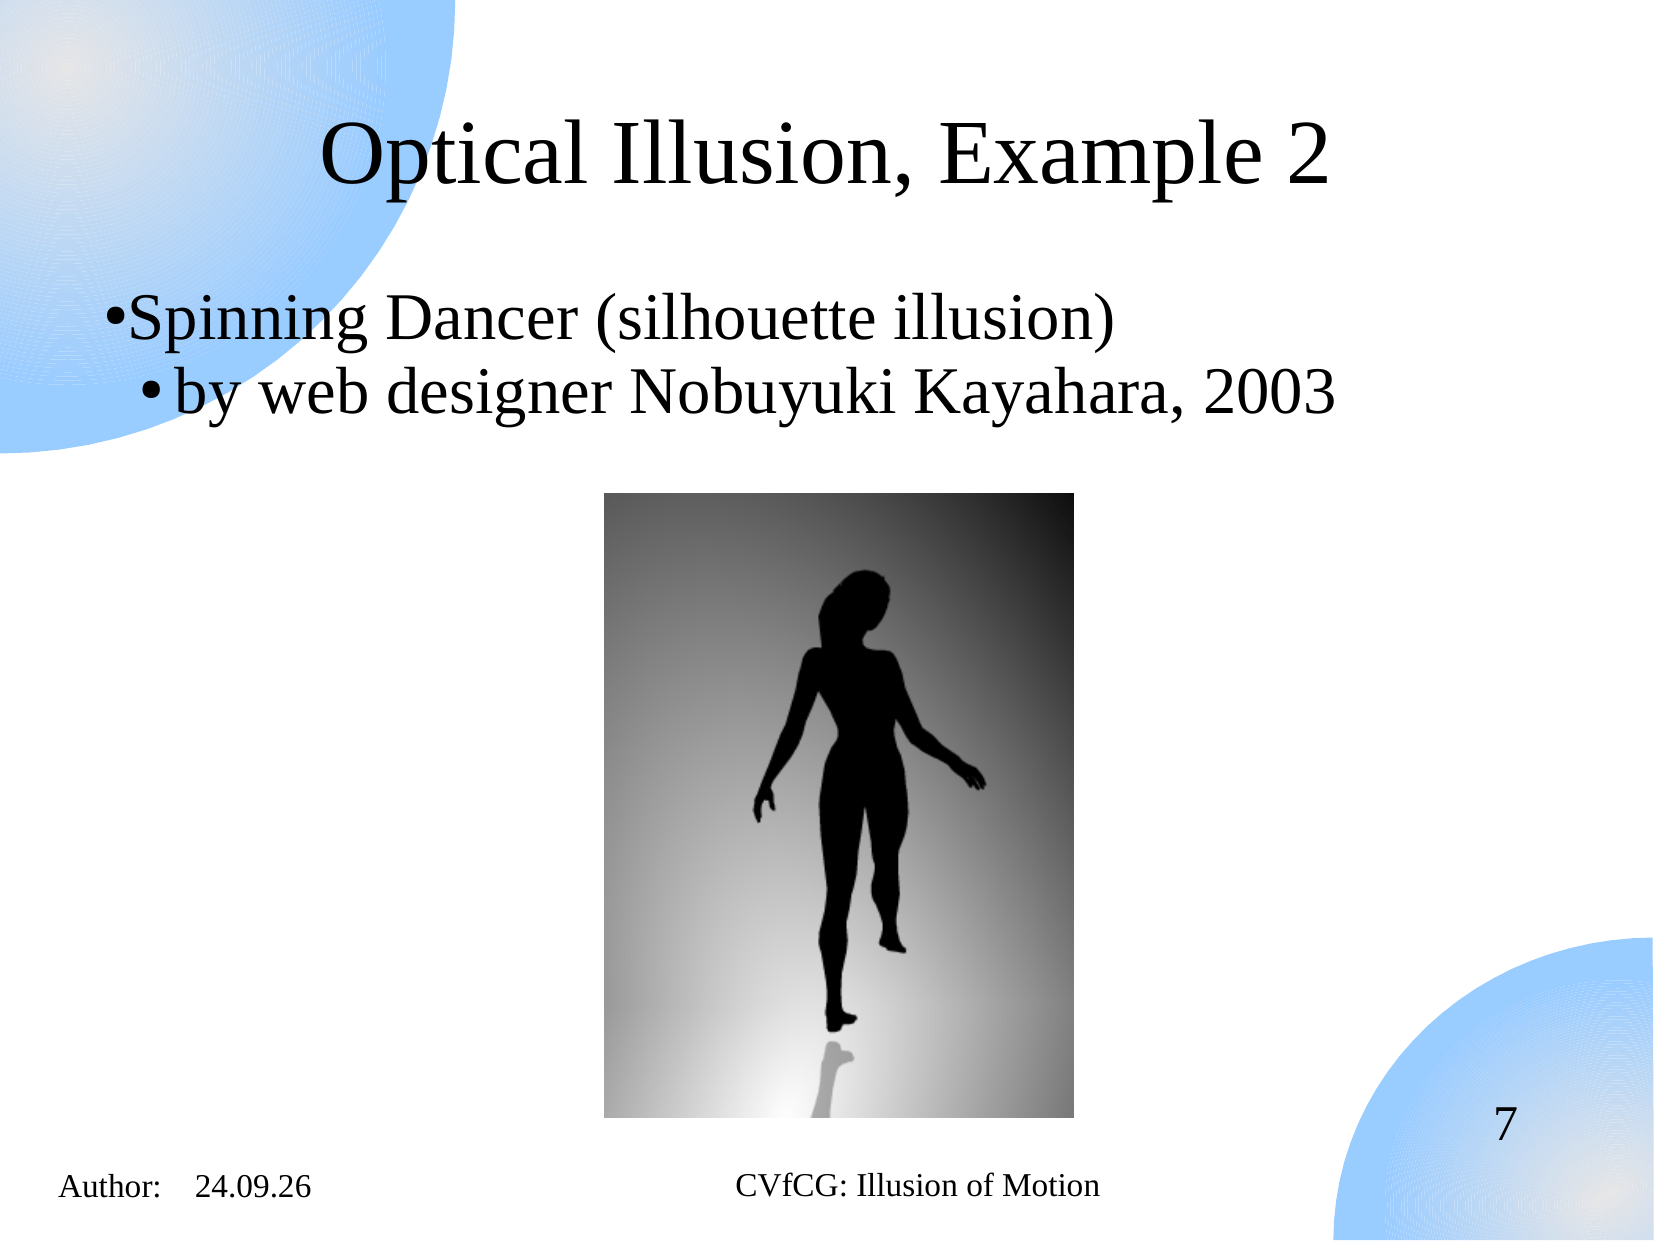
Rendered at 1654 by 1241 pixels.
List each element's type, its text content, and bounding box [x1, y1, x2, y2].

text_box CVfCG: Illusion of Motion [735, 1166, 1346, 1204]
title Optical Illusion, Example 2 [82, 49, 1571, 257]
text_box <number> [1401, 1095, 1611, 1152]
subtitle Spinning Dancer (silhouette illusion) by web designer Nobuyuki Kayahara, 2003 [103, 199, 1593, 510]
picture [604, 493, 1074, 1119]
